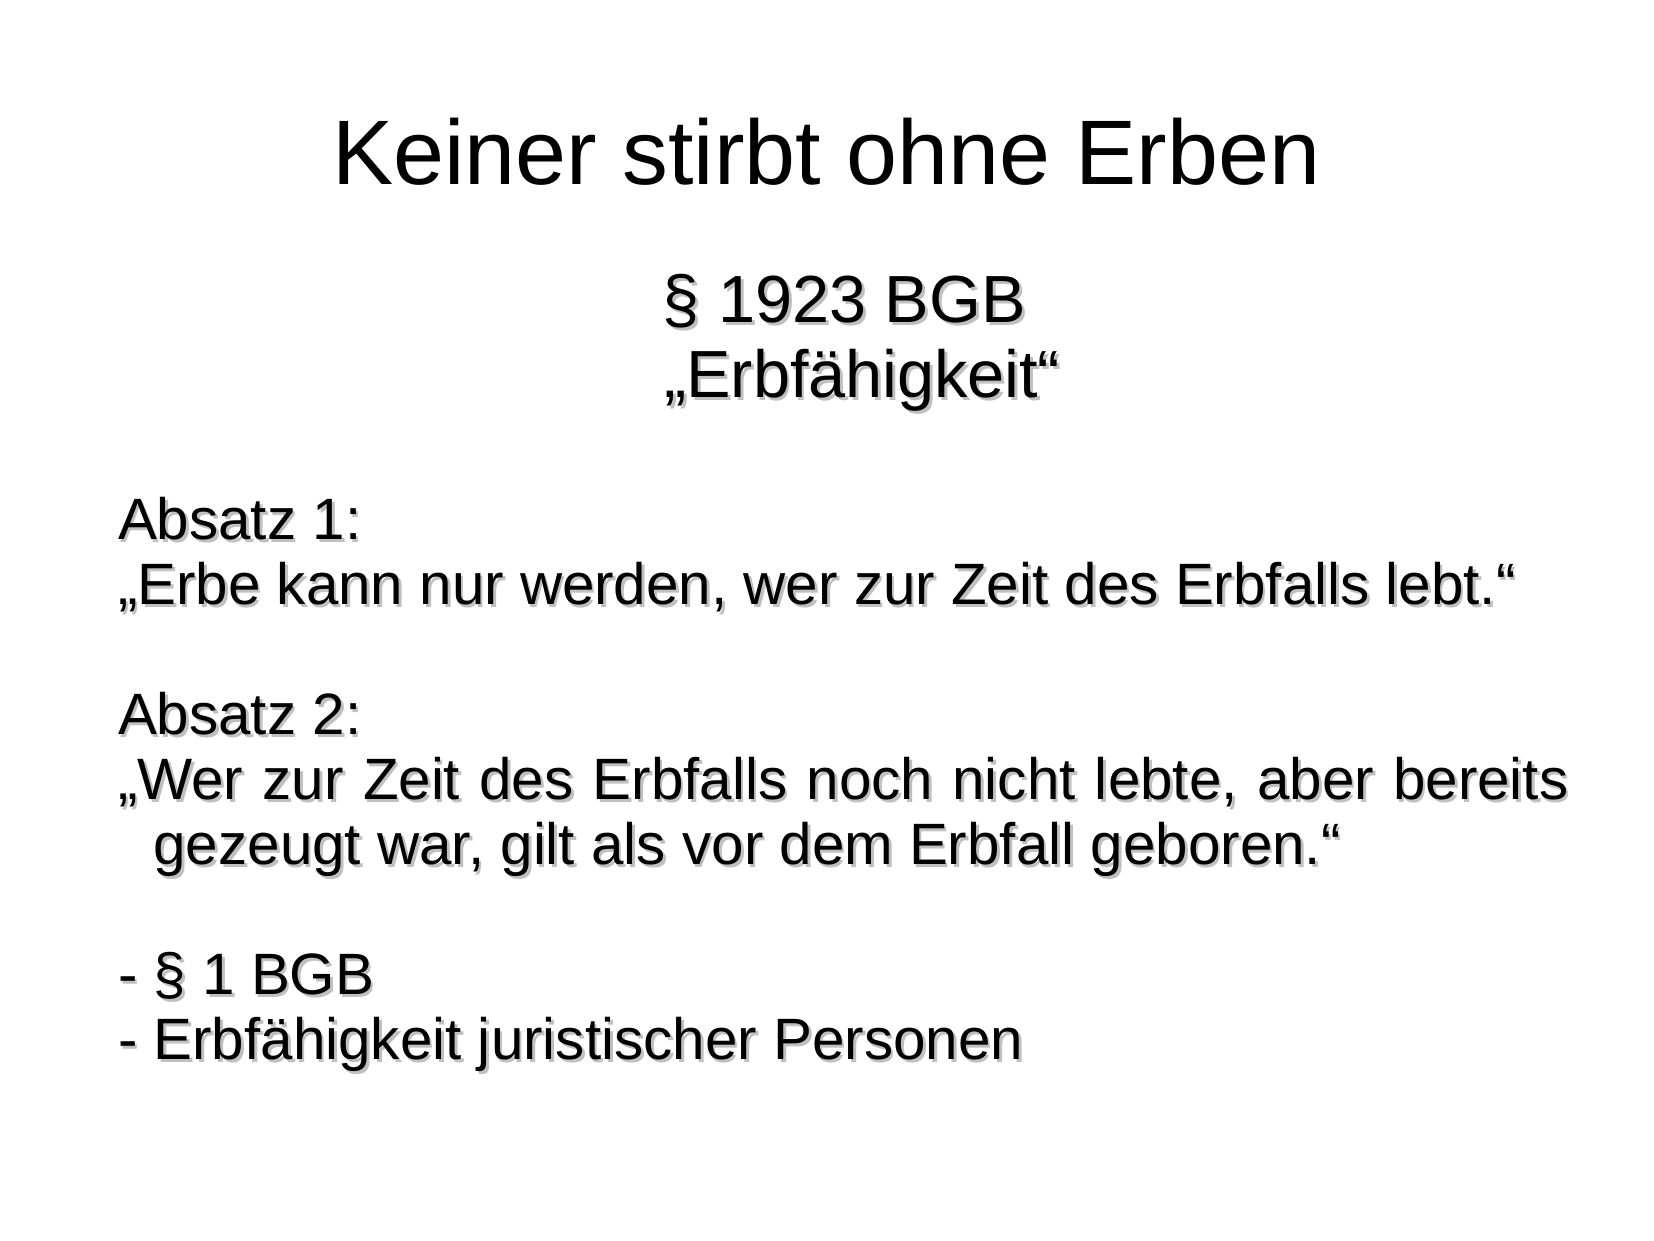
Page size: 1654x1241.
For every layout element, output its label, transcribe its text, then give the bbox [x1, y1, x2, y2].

subtitle § 1923 BGB „Erbfähigkeit“ Absatz 1: „Erbe kann nur werden, wer zur Zeit des Erbfalls lebt.“ Absatz 2: „Wer zur Zeit des Erbfalls noch nicht lebte, aber bereits gezeugt war, gilt als vor dem Erbfall geboren.“ - § 1 BGB - Erbfähigkeit juristischer Personen [82, 262, 1571, 1137]
title Keiner stirbt ohne Erben [82, 56, 1571, 250]
